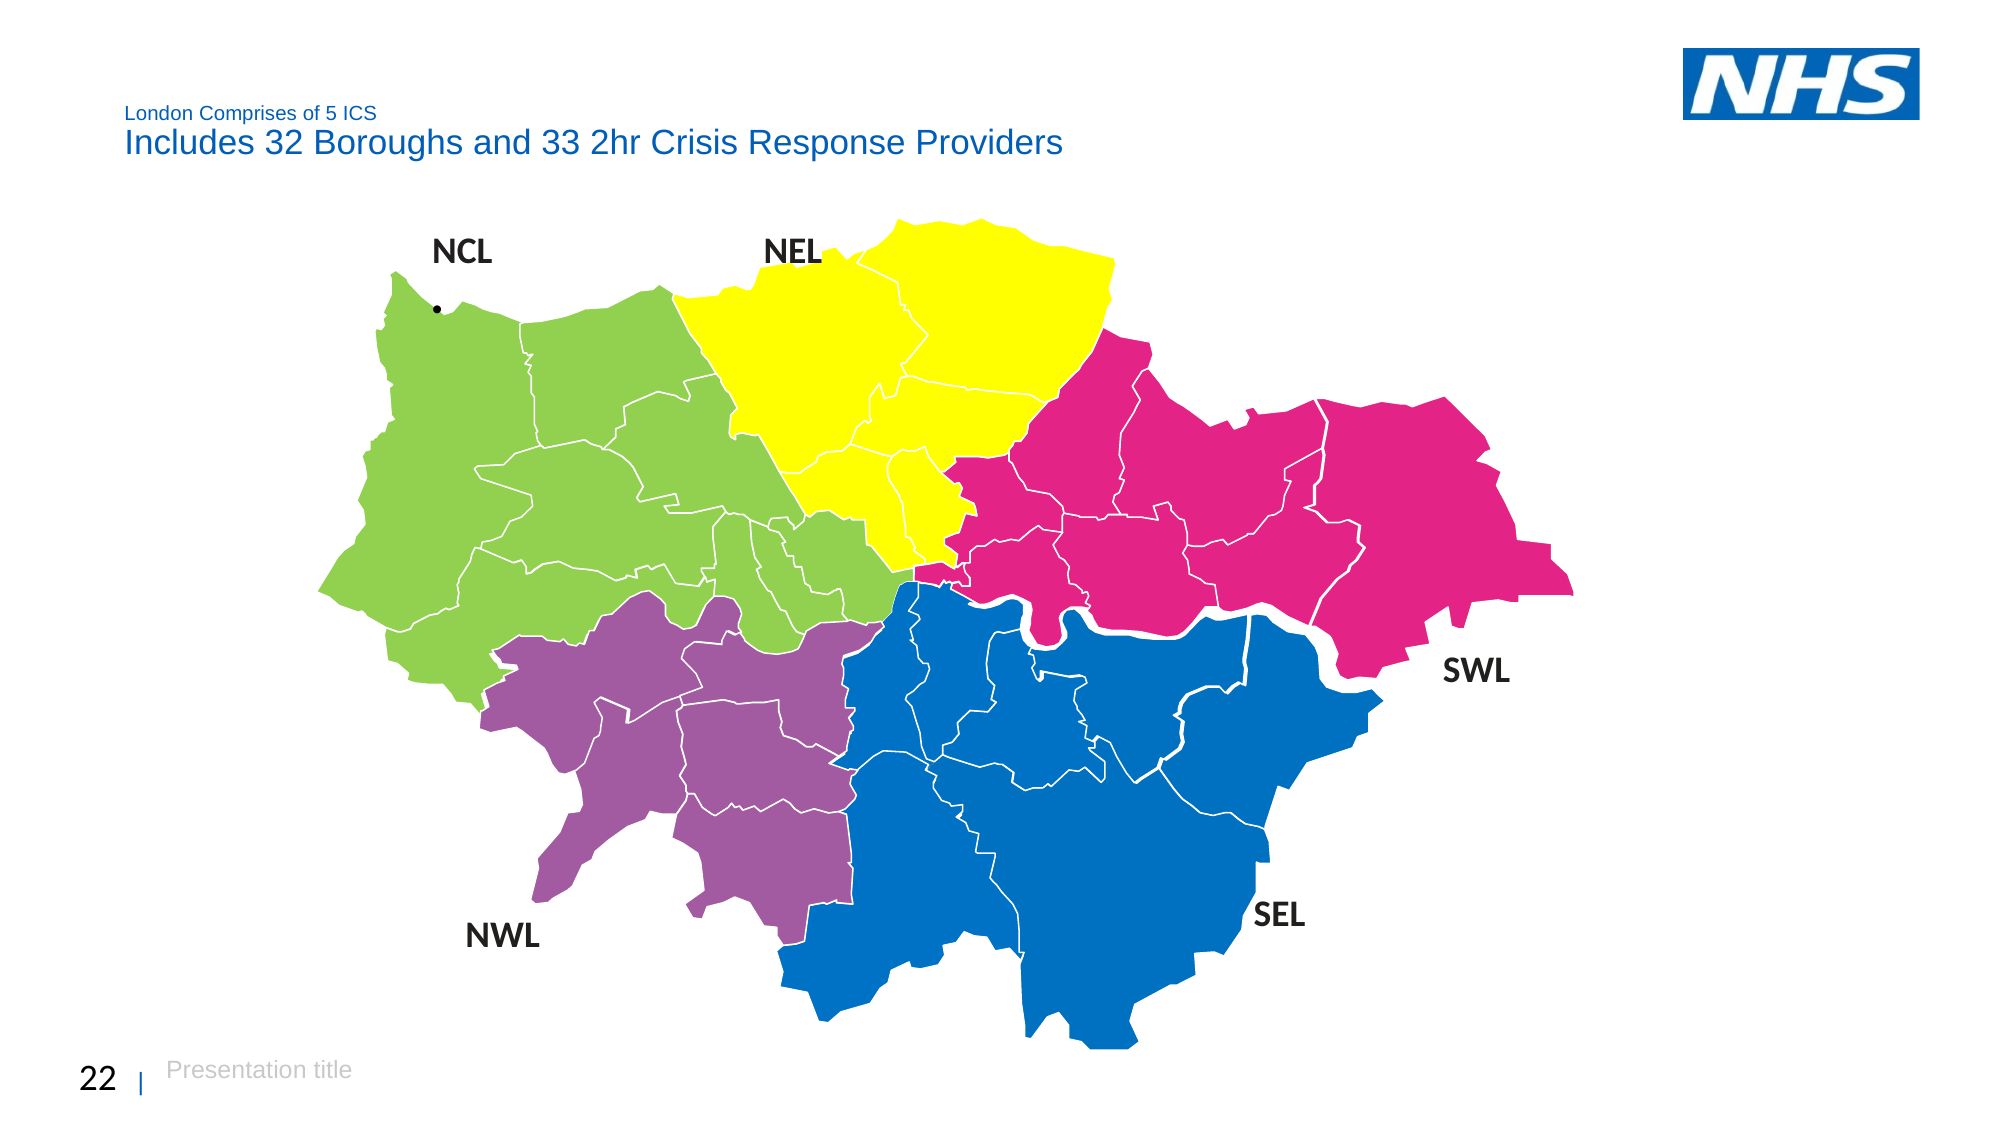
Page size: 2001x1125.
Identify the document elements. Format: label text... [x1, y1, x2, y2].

text_box SWL [1423, 637, 1730, 698]
text_box Presentation title [151, 1038, 1403, 1099]
text_box [895, 217, 912, 223]
text_box [316, 270, 1575, 1051]
text_box NWL [445, 902, 813, 964]
text_box SEL [1233, 881, 1902, 943]
text_box NCL NEL [416, 223, 1432, 284]
title London Comprises of 5 ICS Includes 32 Boroughs and 33 2hr Crisis Response Providers [109, 94, 1546, 195]
text_box [966, 217, 993, 223]
